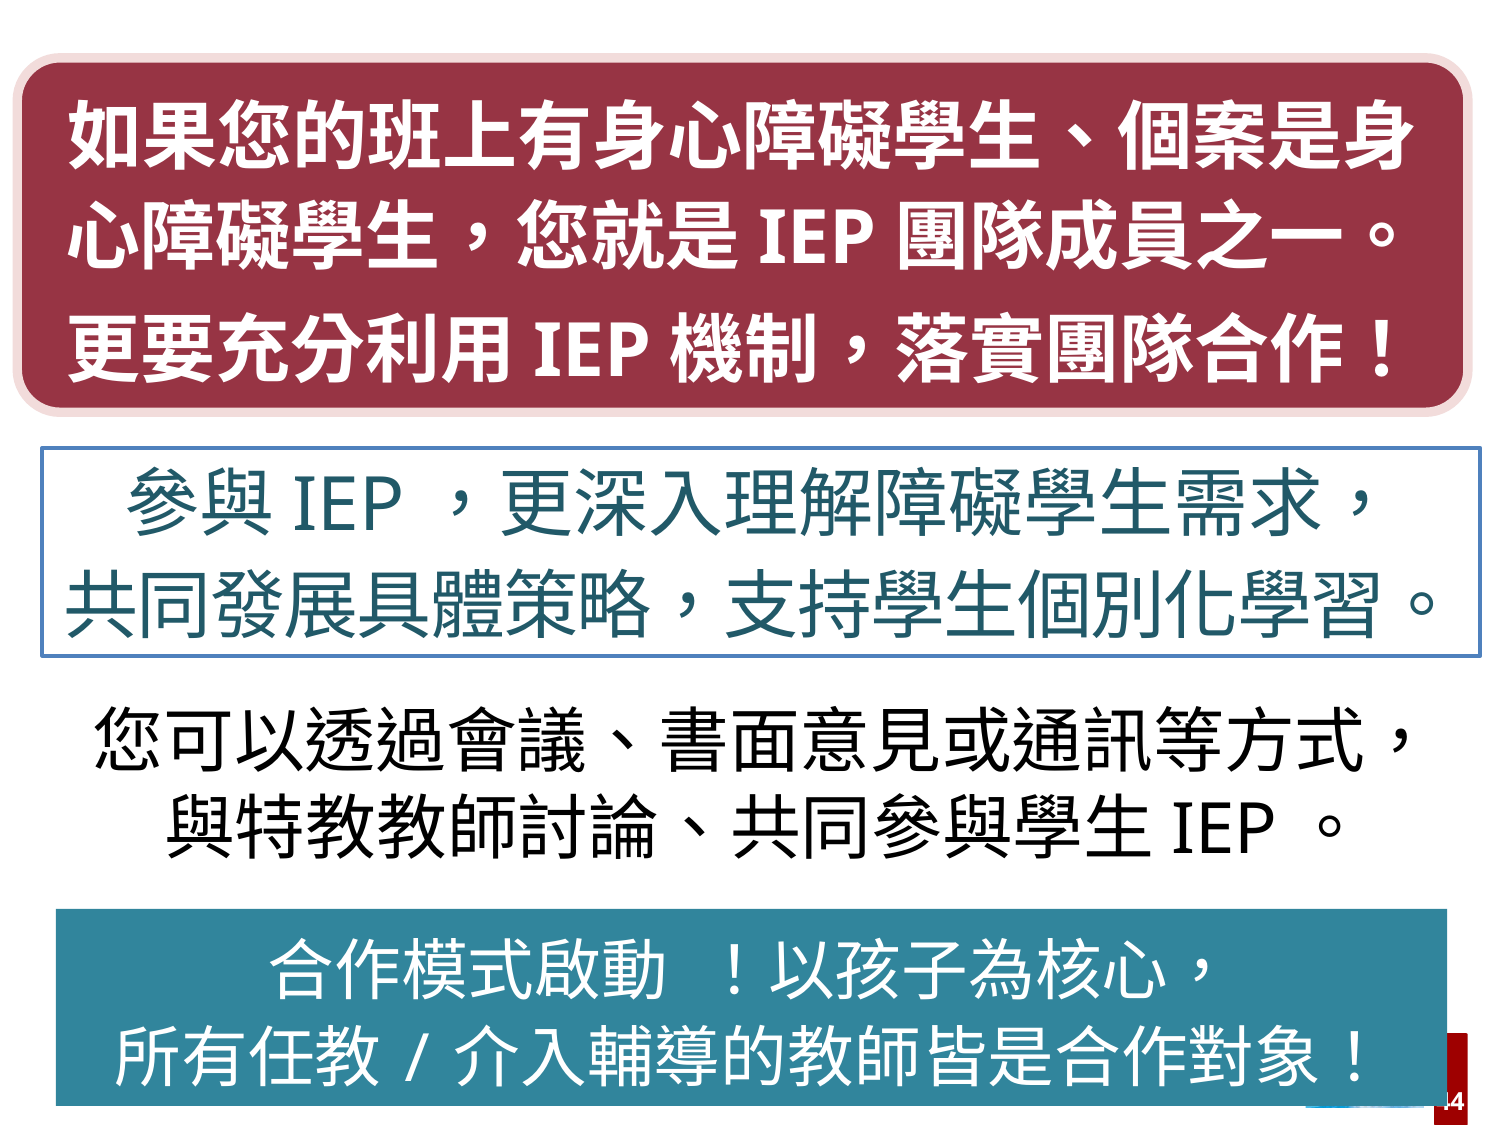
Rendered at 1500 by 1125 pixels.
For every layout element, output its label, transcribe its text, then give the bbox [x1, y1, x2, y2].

text_box 44 [1416, 1076, 1485, 1125]
text_box 合作模式啟動 ！以孩子為核心， 所有任教/介入輔導的教師皆是合作對象！ [55, 908, 1448, 1106]
text_box 如果您的班上有身心障礙學生、個案是身心障礙學生，您就是IEP團隊成員之一。 更要充分利用IEP機制，落實團隊合作！ [17, 57, 1468, 413]
text_box 參與IEP，更深入理解障礙學生需求， 共同發展具體策略，支持學生個別化學習。 [42, 448, 1480, 656]
text_box 您可以透過會議、書面意見或通訊等方式， 與特教教師討論、共同參與學生IEP。 [66, 710, 1464, 879]
